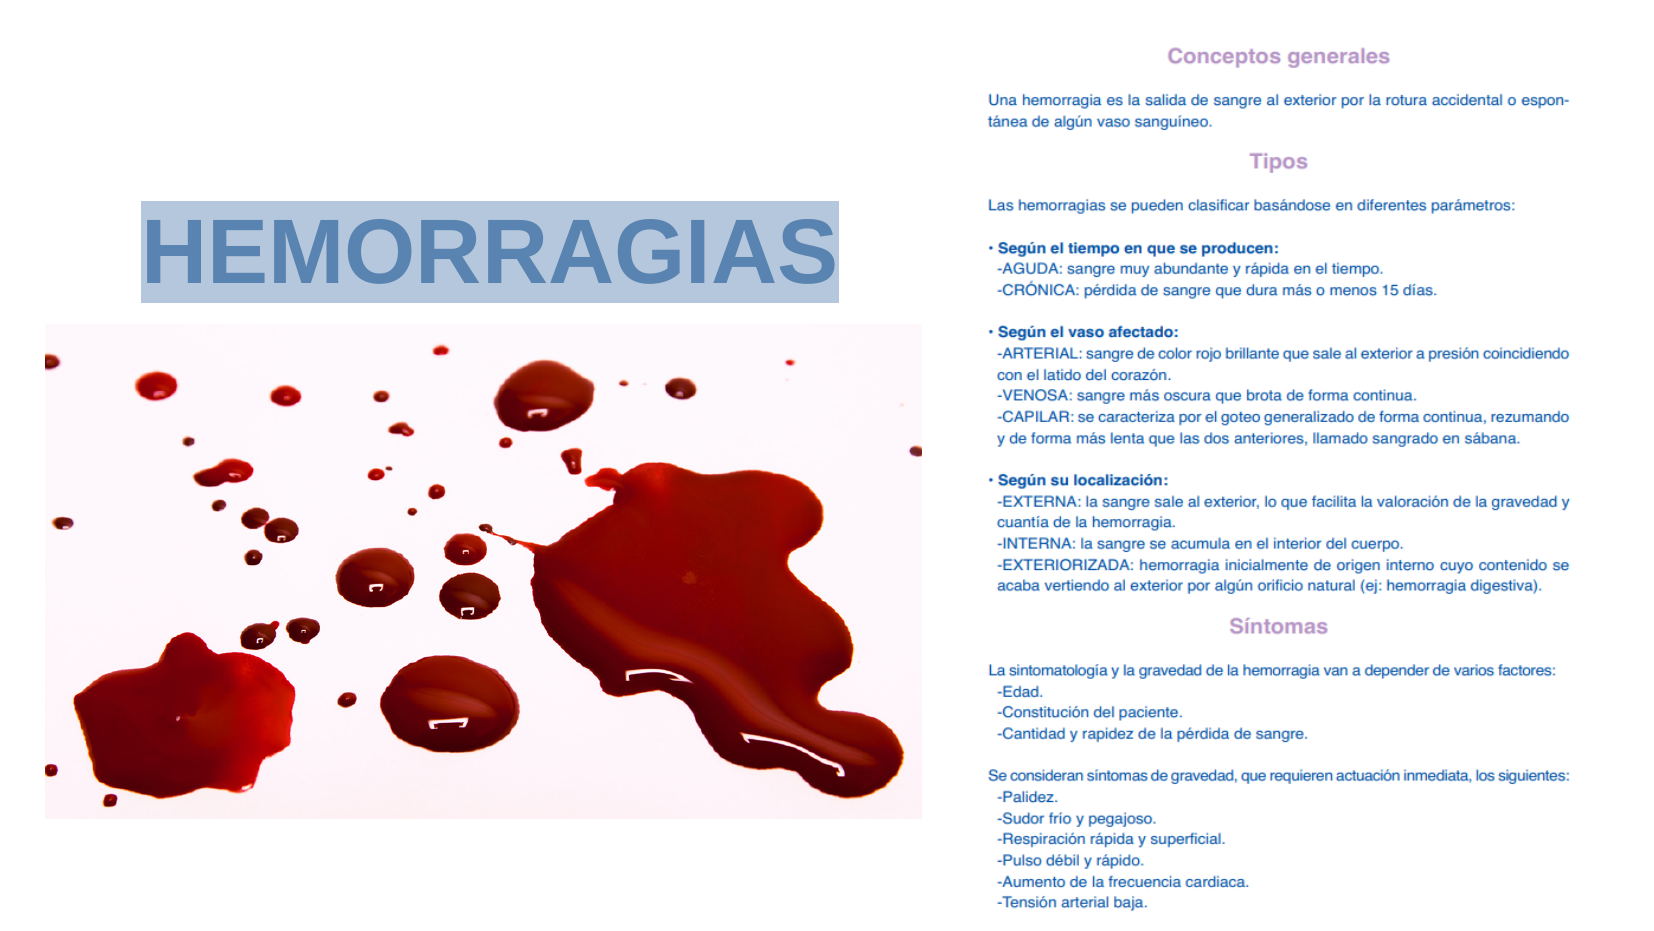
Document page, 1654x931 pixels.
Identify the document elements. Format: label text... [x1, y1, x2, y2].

picture [45, 324, 922, 819]
title HEMORRAGIAS [59, 169, 922, 324]
picture [944, 23, 1595, 916]
